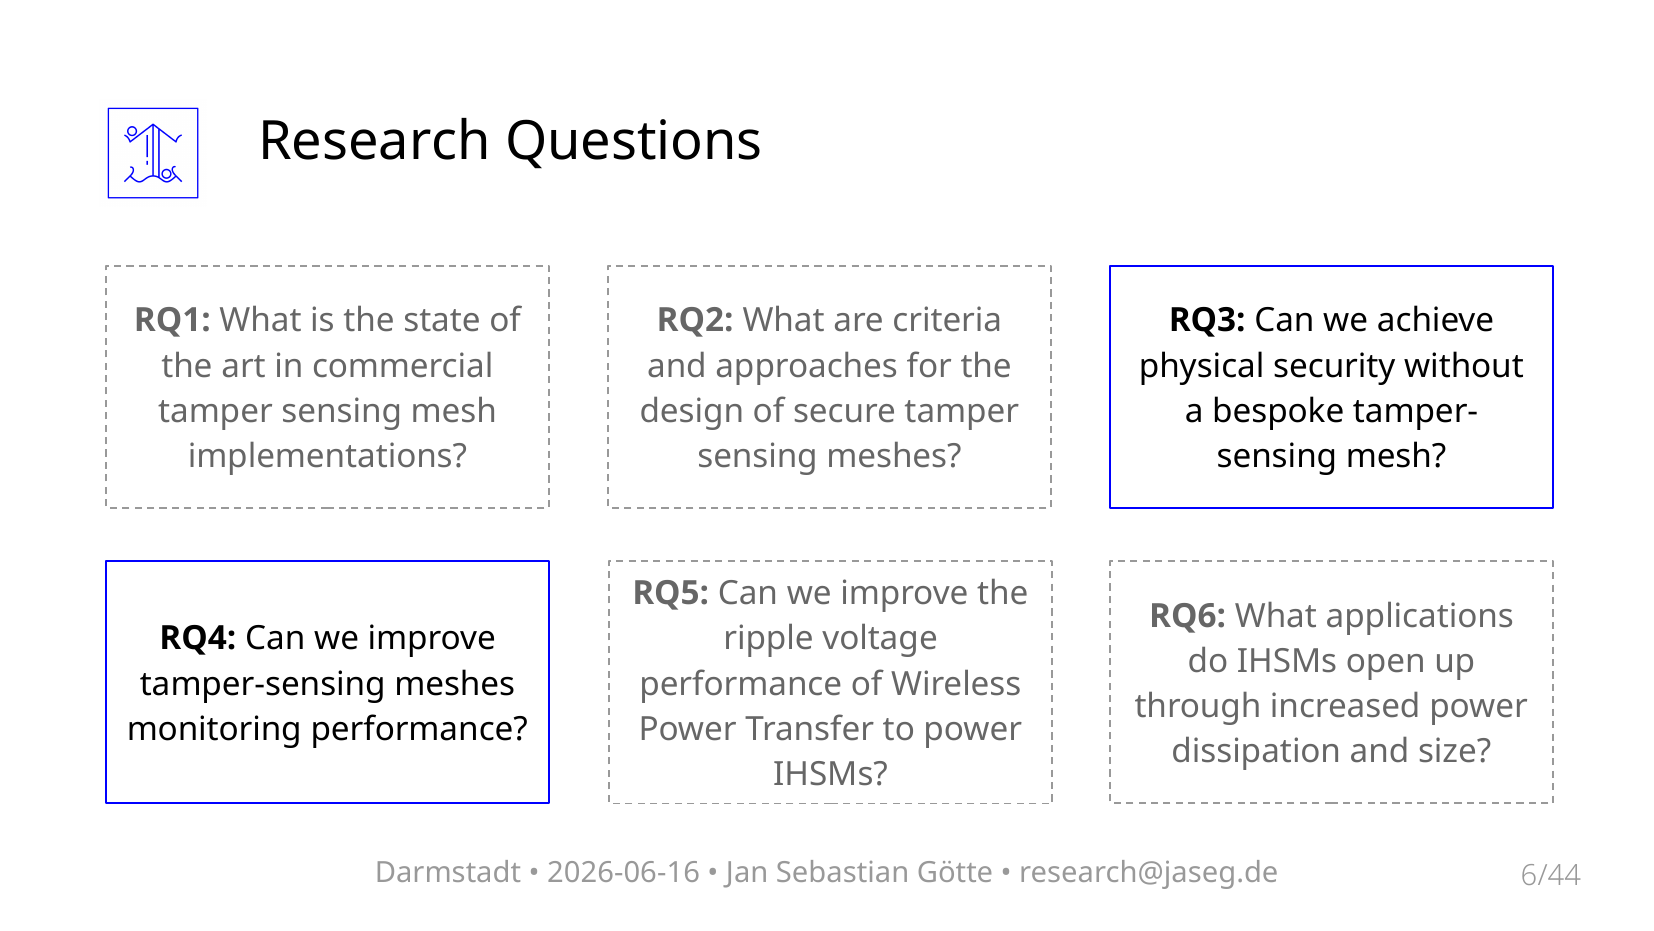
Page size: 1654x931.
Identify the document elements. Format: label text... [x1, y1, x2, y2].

text_box RQ3: Can we achieve physical security without a bespoke tamper-sensing mesh? [1110, 265, 1554, 508]
text_box RQ4: Can we improve tamper-sensing meshes monitoring performance? [106, 561, 550, 804]
text_box RQ1: What is the state of the art in commercial tamper sensing mesh implementations? [106, 265, 550, 508]
text_box Research Questions [243, 93, 1543, 213]
picture [99, 99, 207, 207]
text_box RQ6: What applications do IHSMs open up through increased power dissipation and size? [1110, 561, 1554, 804]
text_box RQ2: What are criteria and approaches for the design of secure tamper sensing meshes? [608, 265, 1052, 508]
text_box RQ5: Can we improve the ripple voltage performance of Wireless Power Transfer to power IHSMs? [609, 561, 1053, 804]
